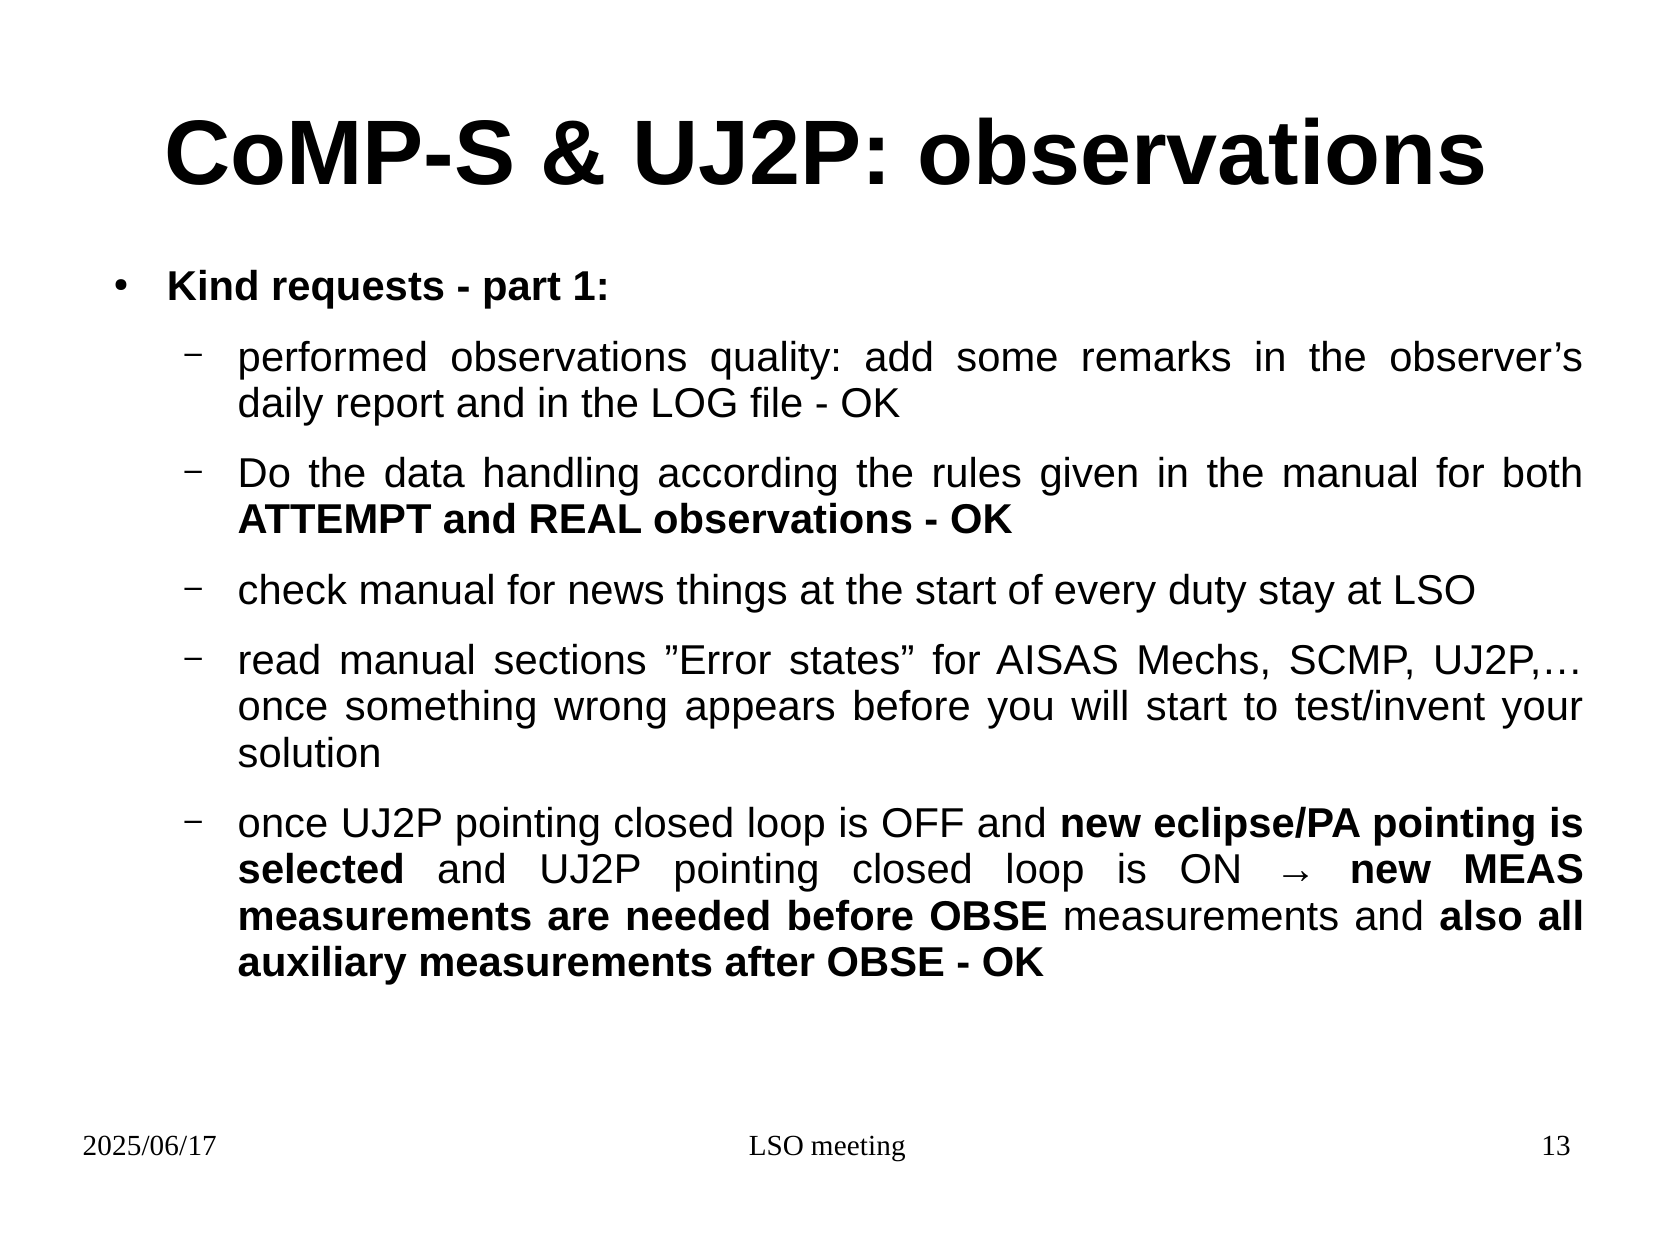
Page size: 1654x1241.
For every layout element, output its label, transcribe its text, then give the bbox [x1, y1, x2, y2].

list Kind requests - part 1: performed observations quality: add some remarks in the observer’s daily report and in the LOG file - OK Do the data handling according the rules given in the manual for both ATTEMPT and REAL observations - OK check manual for news things at the start of every duty stay at LSO read manual sections ”Error states” for AISAS Mechs, SCMP, UJ2P,… once something wrong appears before you will start to test/invent your solution once UJ2P pointing closed loop is OFF and new eclipse/PA pointing is selected and UJ2P pointing closed loop is ON → new MEAS measurements are needed before OBSE measurements and also all auxiliary measurements after OBSE - OK [95, 263, 1585, 1206]
title CoMP-S & UJ2P: observations [82, 49, 1571, 257]
